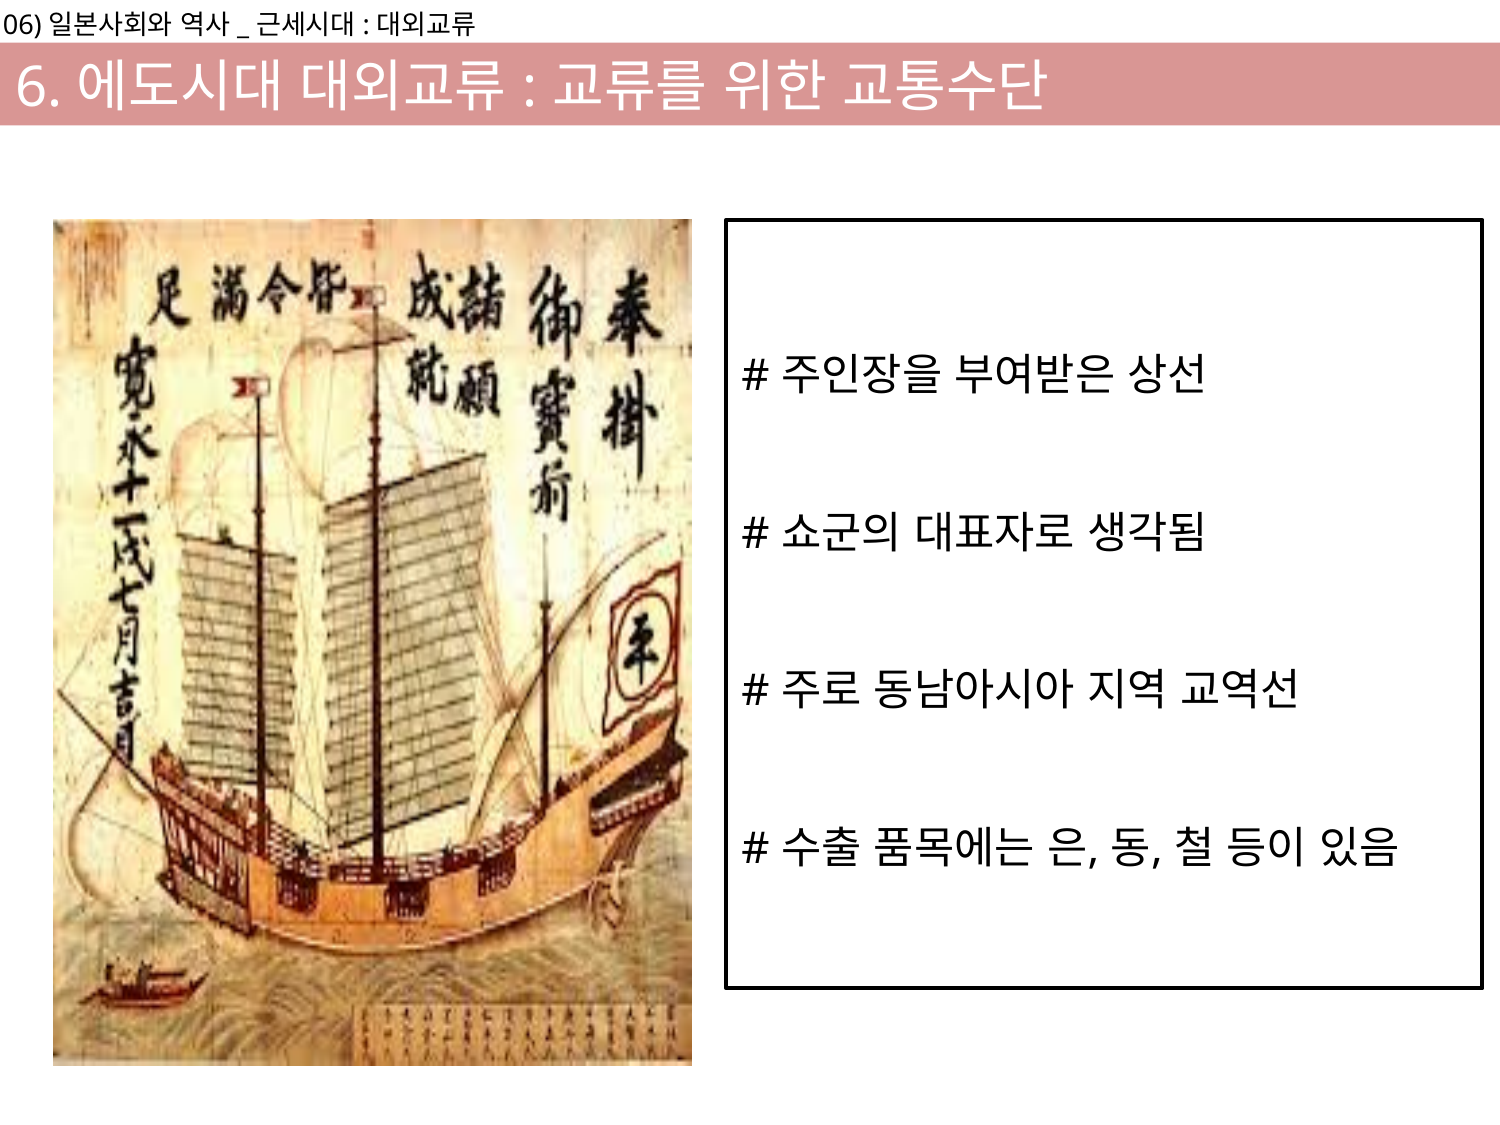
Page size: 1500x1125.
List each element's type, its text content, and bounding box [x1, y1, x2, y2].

text_box 06) 일본사회와 역사 _ 근세시대 : 대외교류 [0, 0, 868, 42]
picture [53, 219, 692, 1066]
text_box # 주인장을 부여받은 상선 # 쇼군의 대표자로 생각됨 # 주로 동남아시아 지역 교역선 # 수출 품목에는 은, 동, 철 등이 있음 [728, 339, 1480, 986]
text_box 6. 에도시대 대외교류 : 교류를 위한 교통수단 [0, 42, 1500, 126]
text_box # 주인장을 부여받은 상선 # 쇼군의 대표자로 생각됨 # 주로 동남아시아 지역 교역선 # 수출 품목에는 은, 동, 철 등이 있음 [726, 339, 1500, 992]
